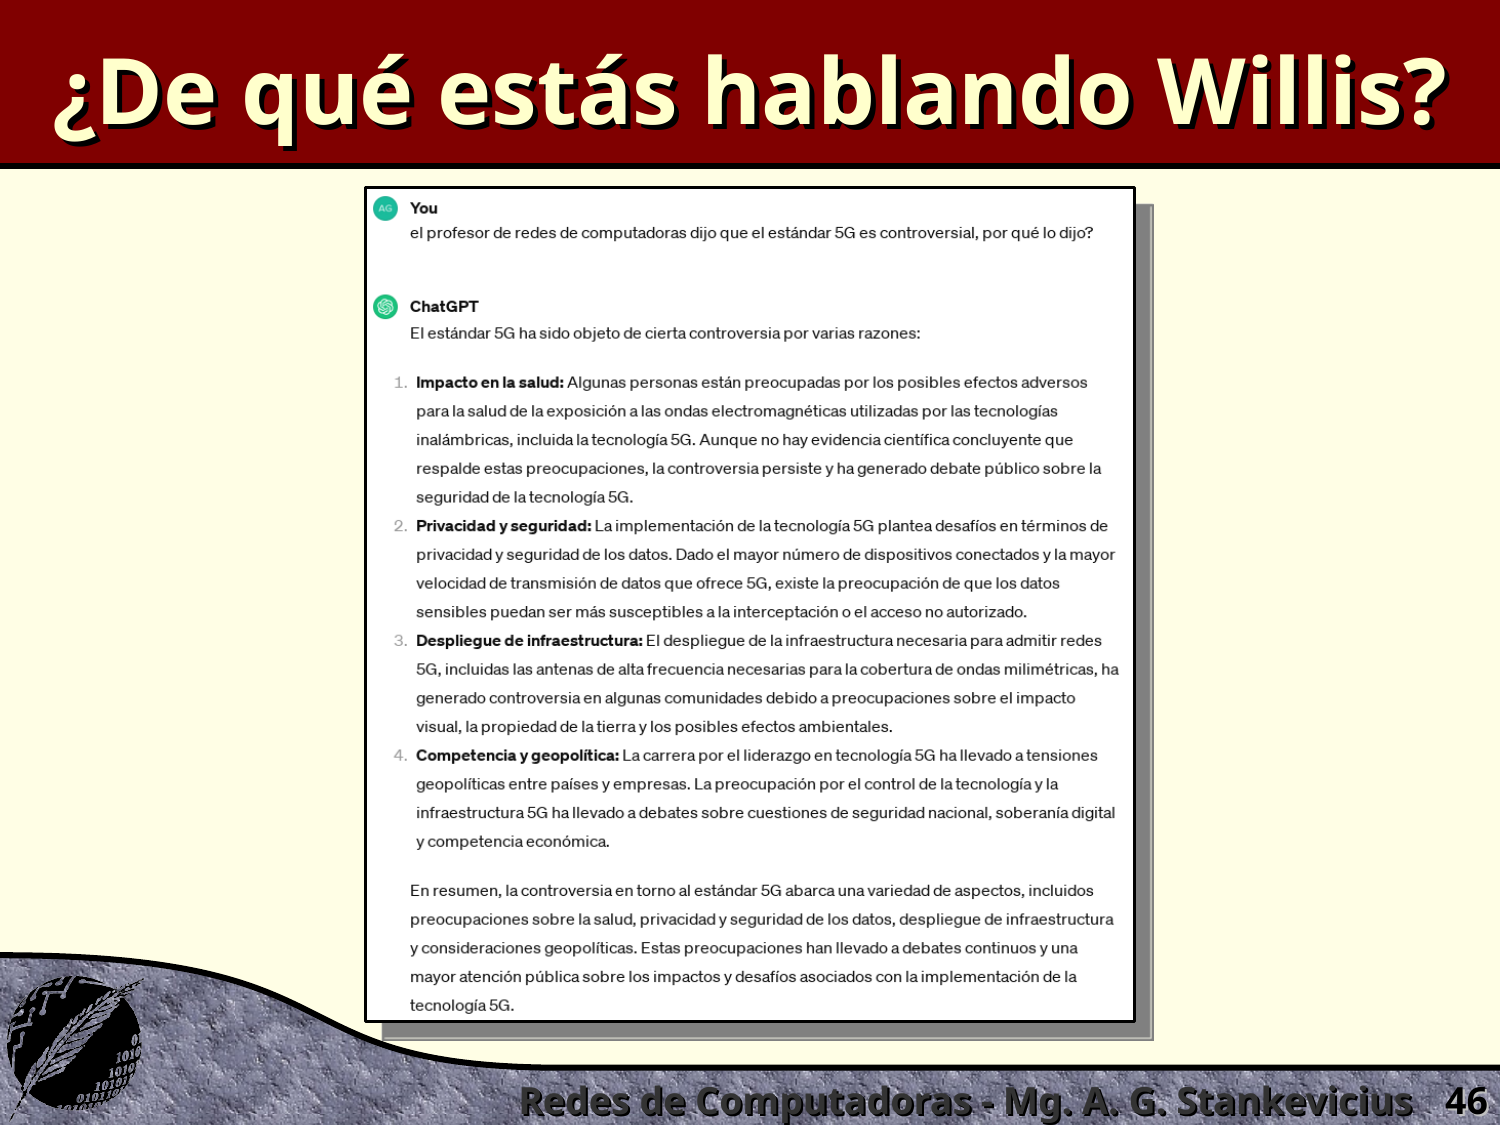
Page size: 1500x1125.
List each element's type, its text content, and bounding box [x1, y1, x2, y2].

picture [367, 189, 1133, 1021]
picture [1047, 1100, 1054, 1110]
picture [0, 959, 1500, 1125]
title ¿De qué estás hablando Willis? [15, 12, 1485, 153]
picture [790, 1100, 795, 1110]
